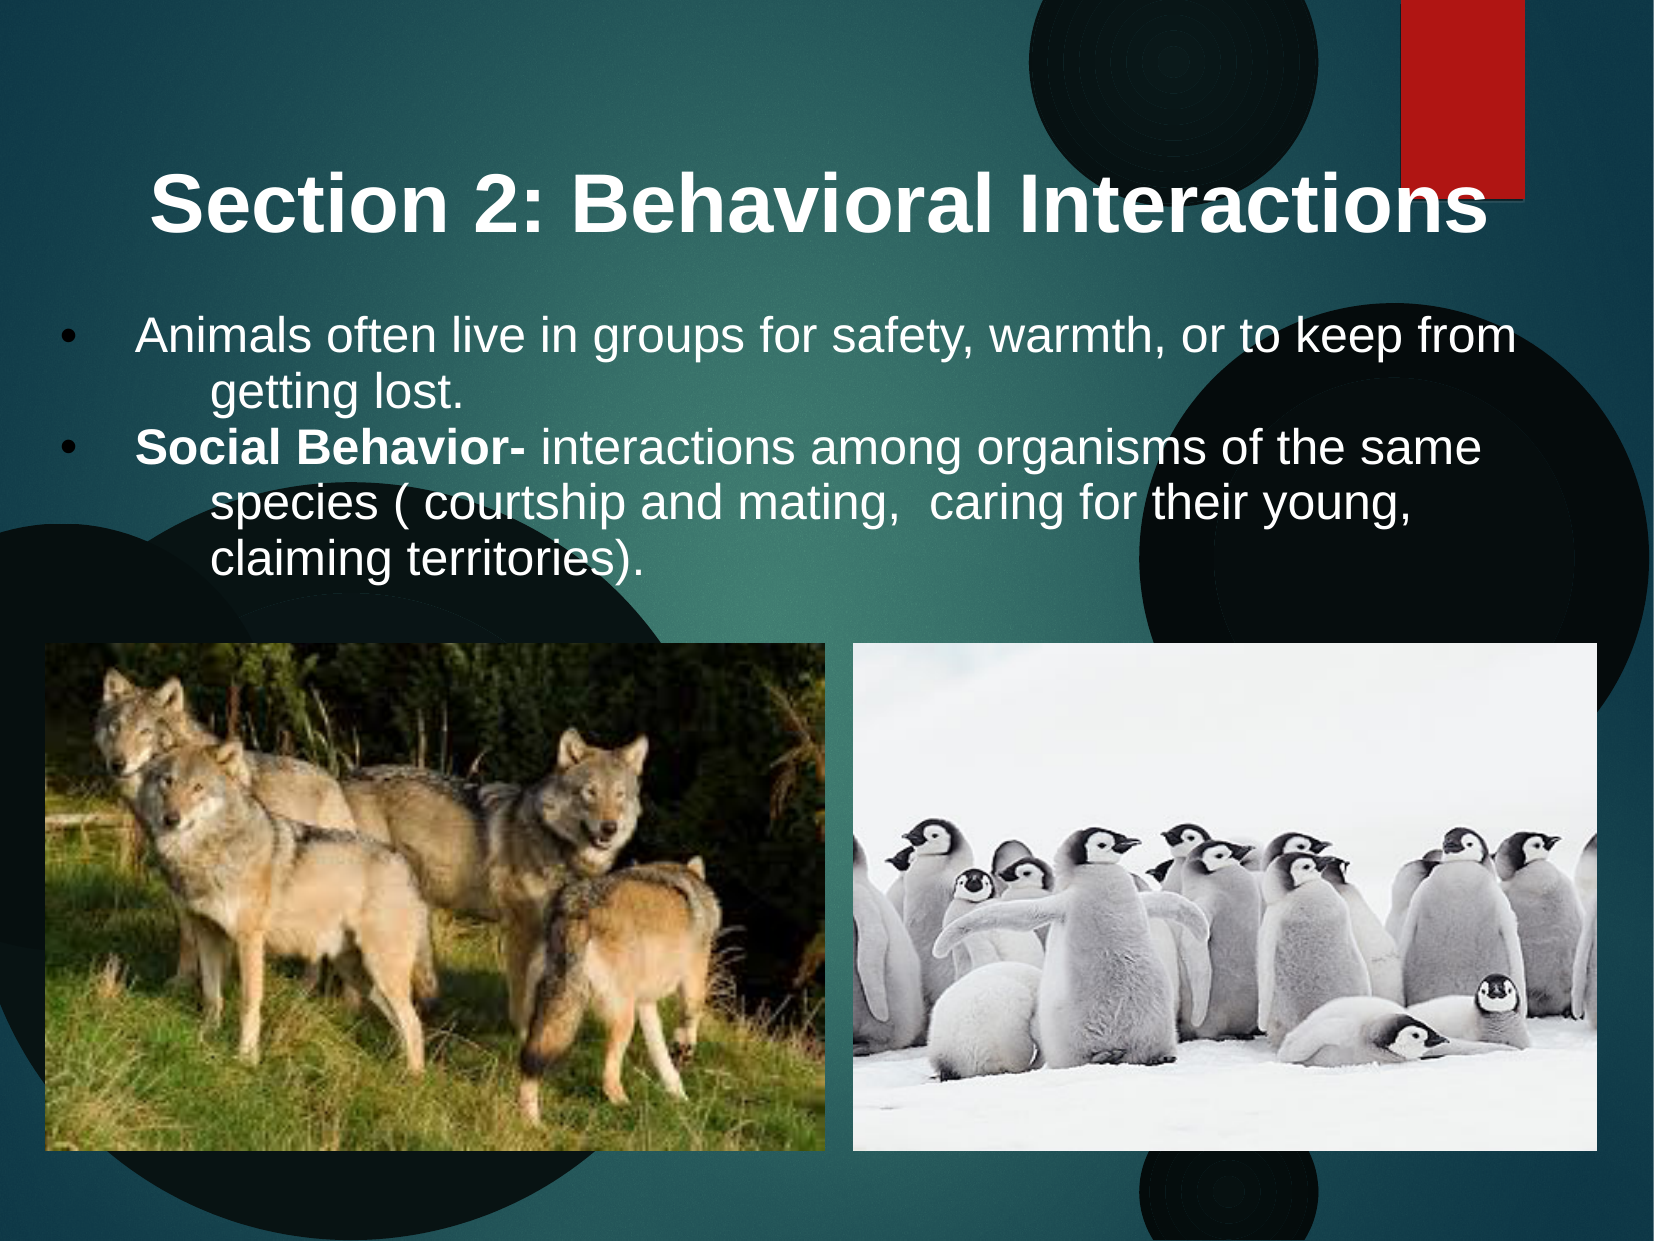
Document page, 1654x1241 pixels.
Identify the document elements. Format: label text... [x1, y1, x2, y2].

text_box Section 2: Behavioral Interactions [135, 150, 1521, 262]
picture [853, 643, 1597, 1151]
text_box Animals often live in groups for safety, warmth, or to keep from getting lost. Social Behavior- interactions among organisms of the same species ( courtship and mating, caring for their young, claiming territories). [45, 300, 1574, 606]
picture [45, 643, 825, 1151]
